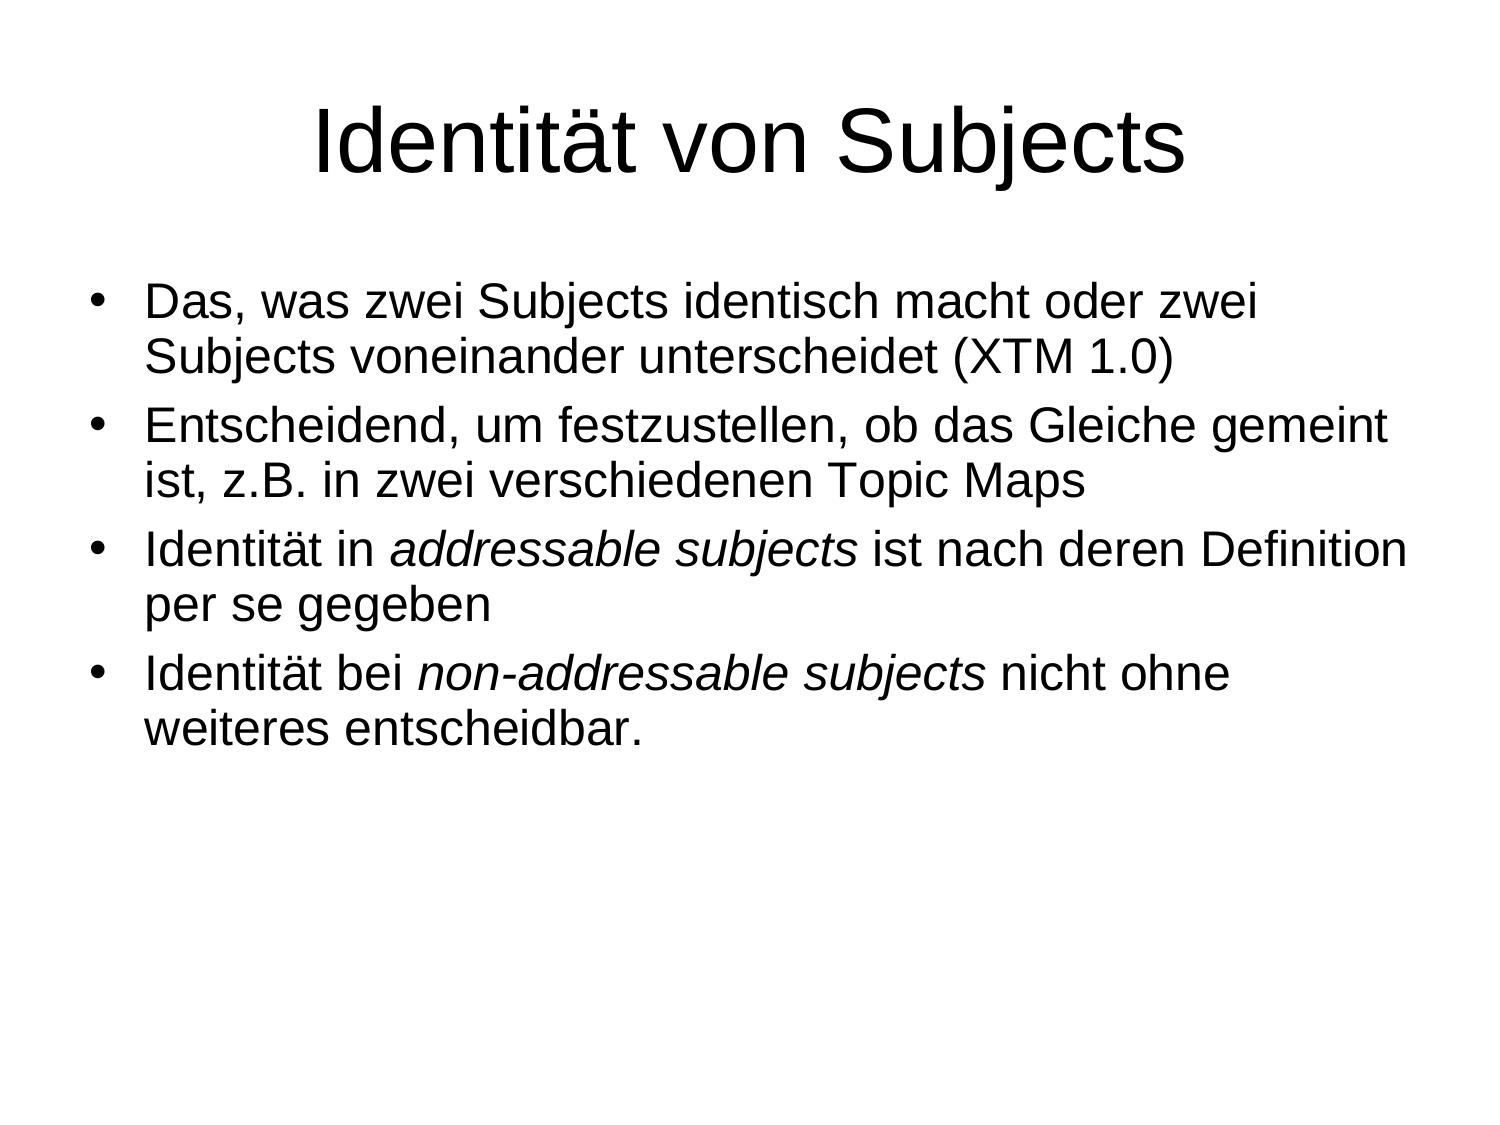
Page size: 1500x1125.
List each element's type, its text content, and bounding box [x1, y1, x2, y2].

list Das, was zwei Subjects identisch macht oder zwei Subjects voneinander unterscheidet (XTM 1.0) Entscheidend, um festzustellen, ob das Gleiche gemeint ist, z.B. in zwei verschiedenen Topic Maps Identität in addressable subjects ist nach deren Definition per se gegeben Identität bei non-addressable subjects nicht ohne weiteres entscheidbar. [75, 262, 1426, 1006]
title Identität von Subjects [75, 45, 1426, 233]
